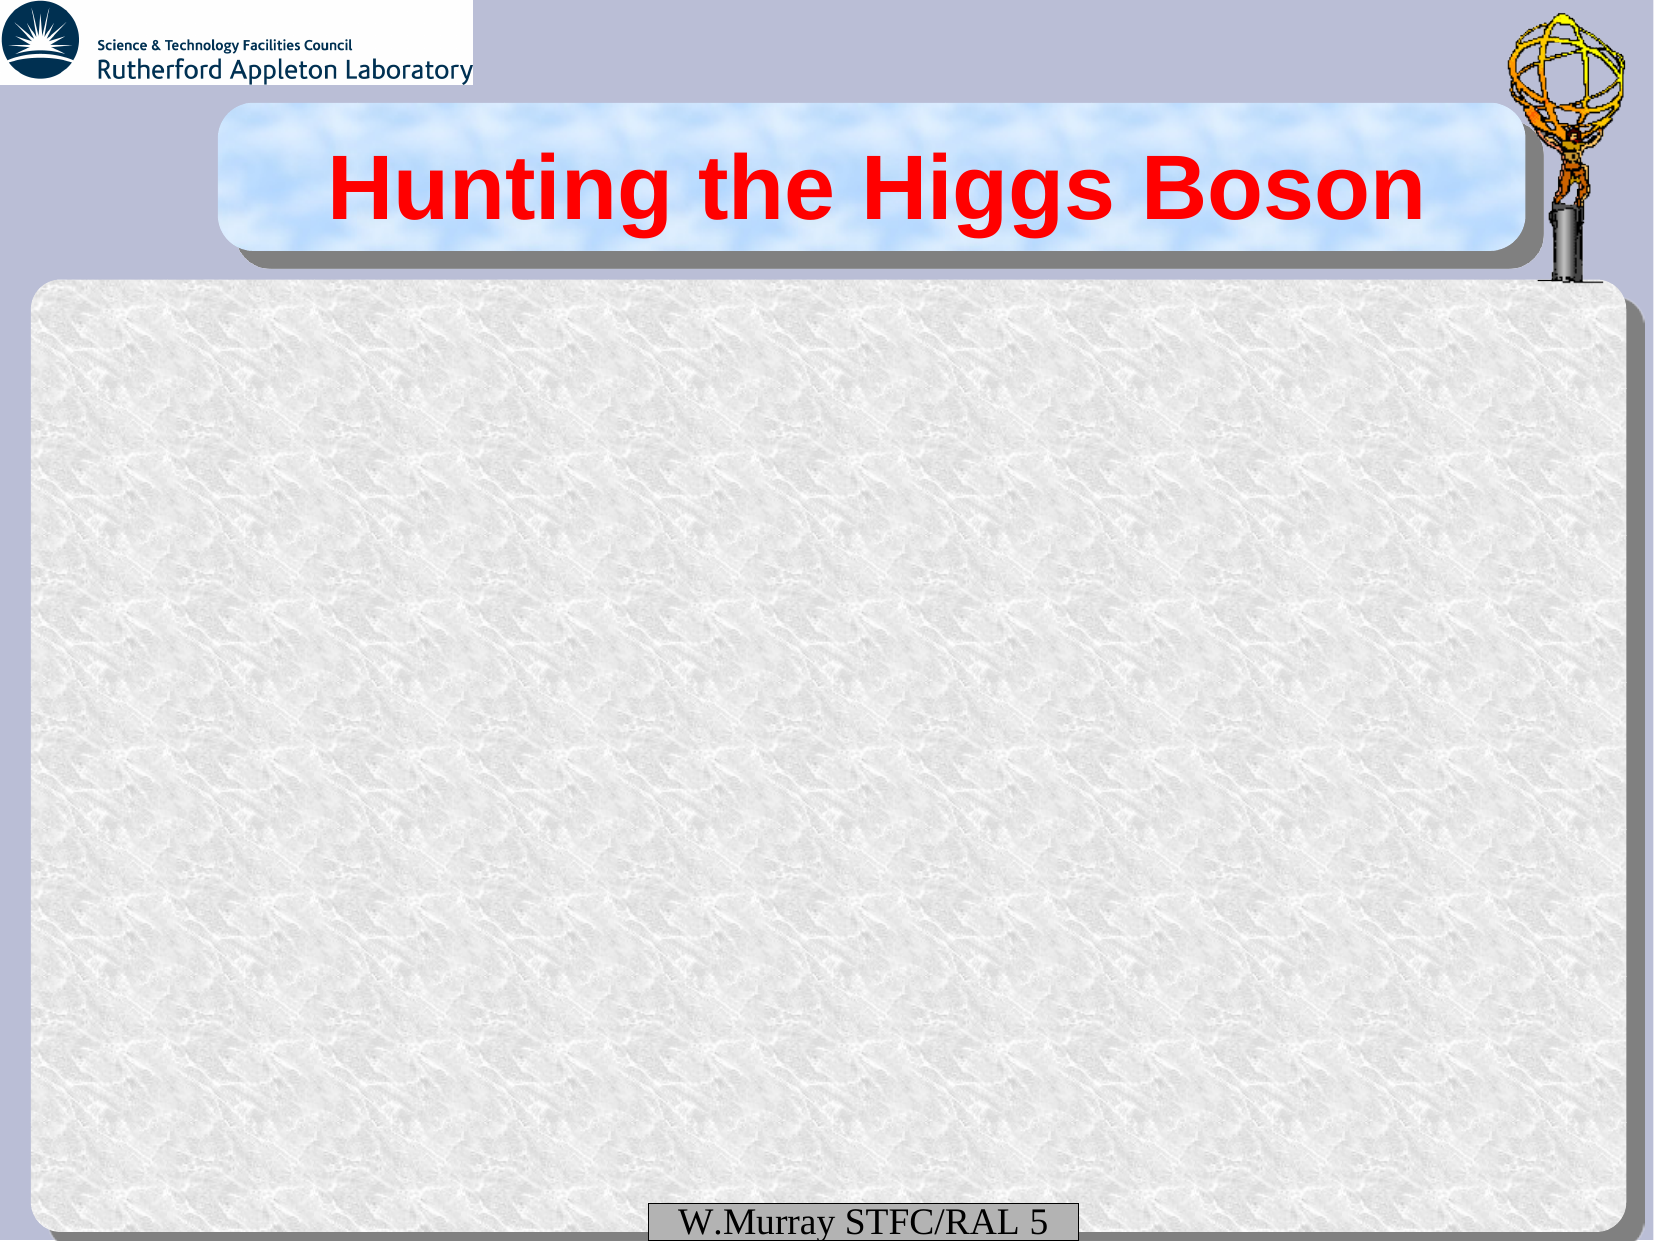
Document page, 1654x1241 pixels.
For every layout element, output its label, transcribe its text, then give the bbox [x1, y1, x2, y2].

picture [0, 0, 473, 85]
title Hunting the Higgs Boson [244, 112, 1512, 263]
picture [30, 0, 1654, 1232]
